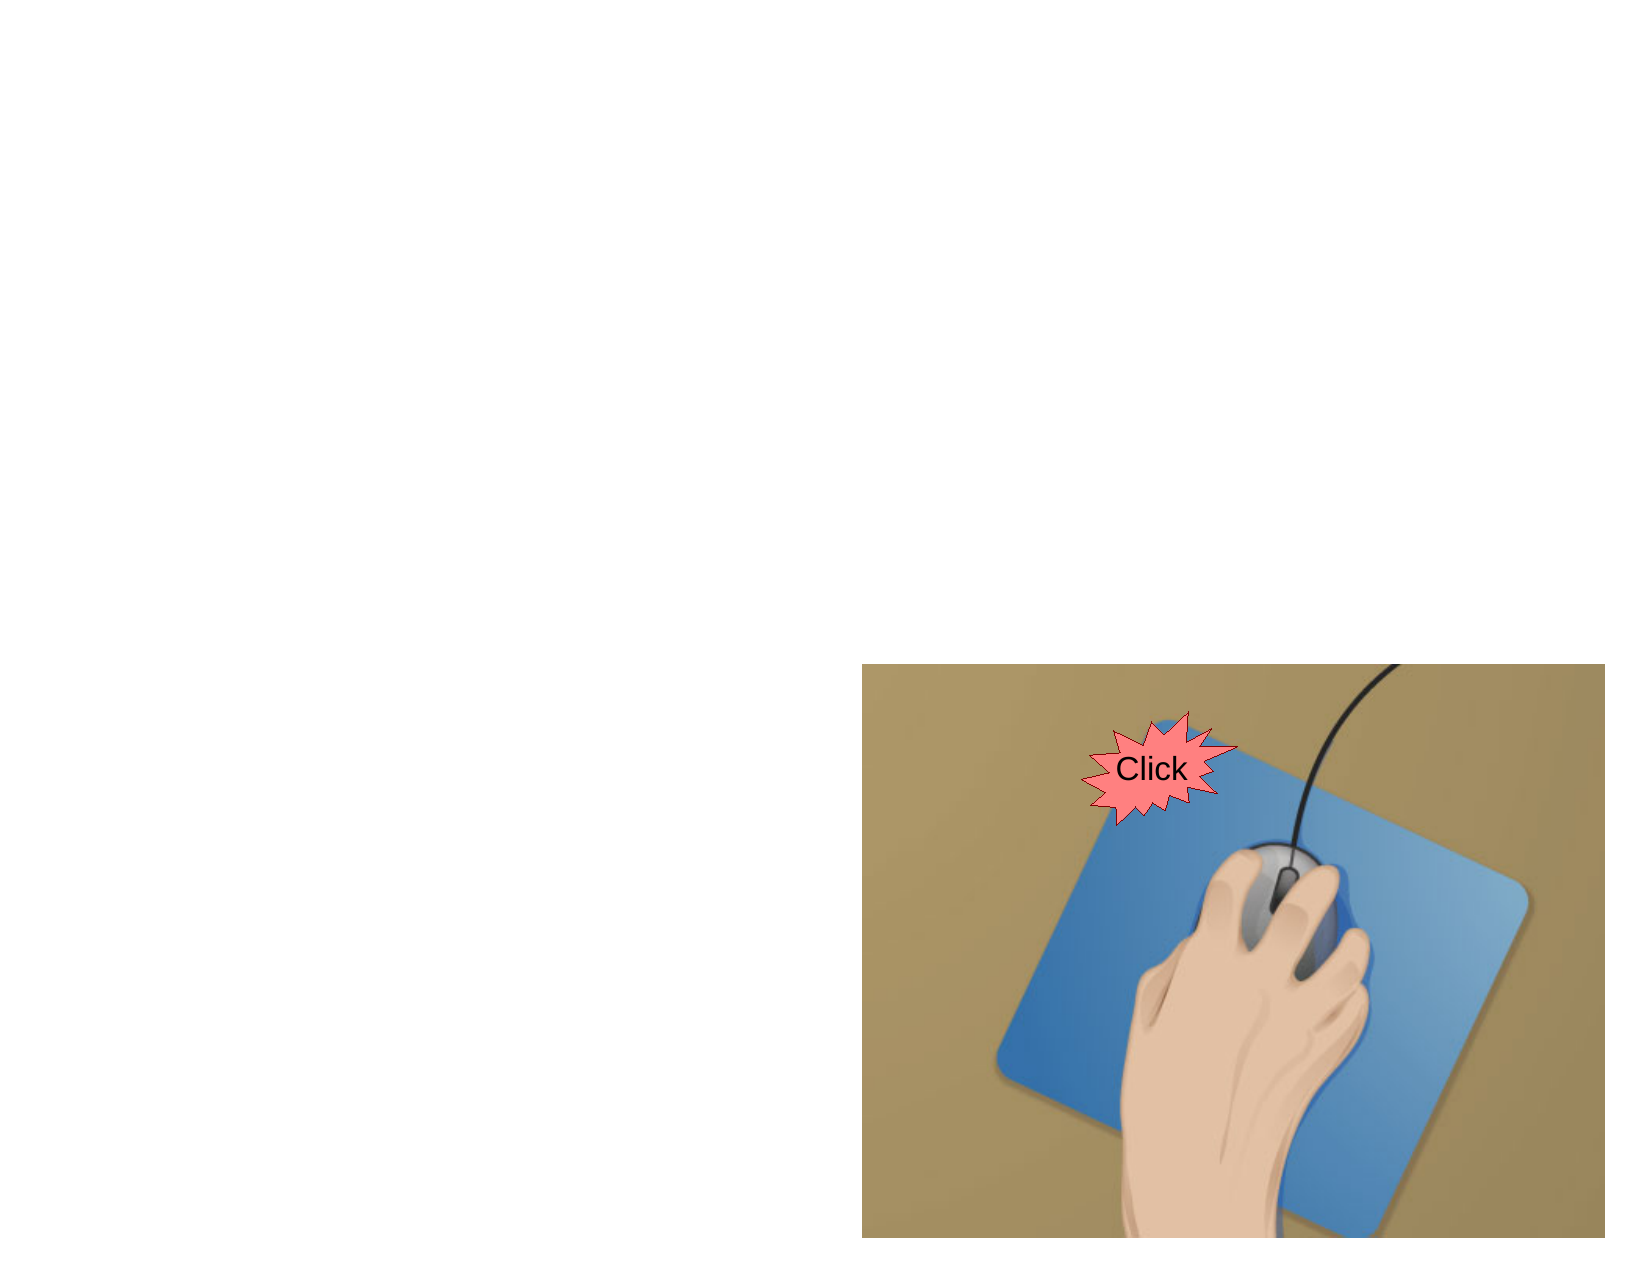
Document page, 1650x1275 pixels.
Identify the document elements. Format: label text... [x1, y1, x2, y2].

text_box Click [1081, 711, 1238, 826]
picture [862, 664, 1605, 1238]
